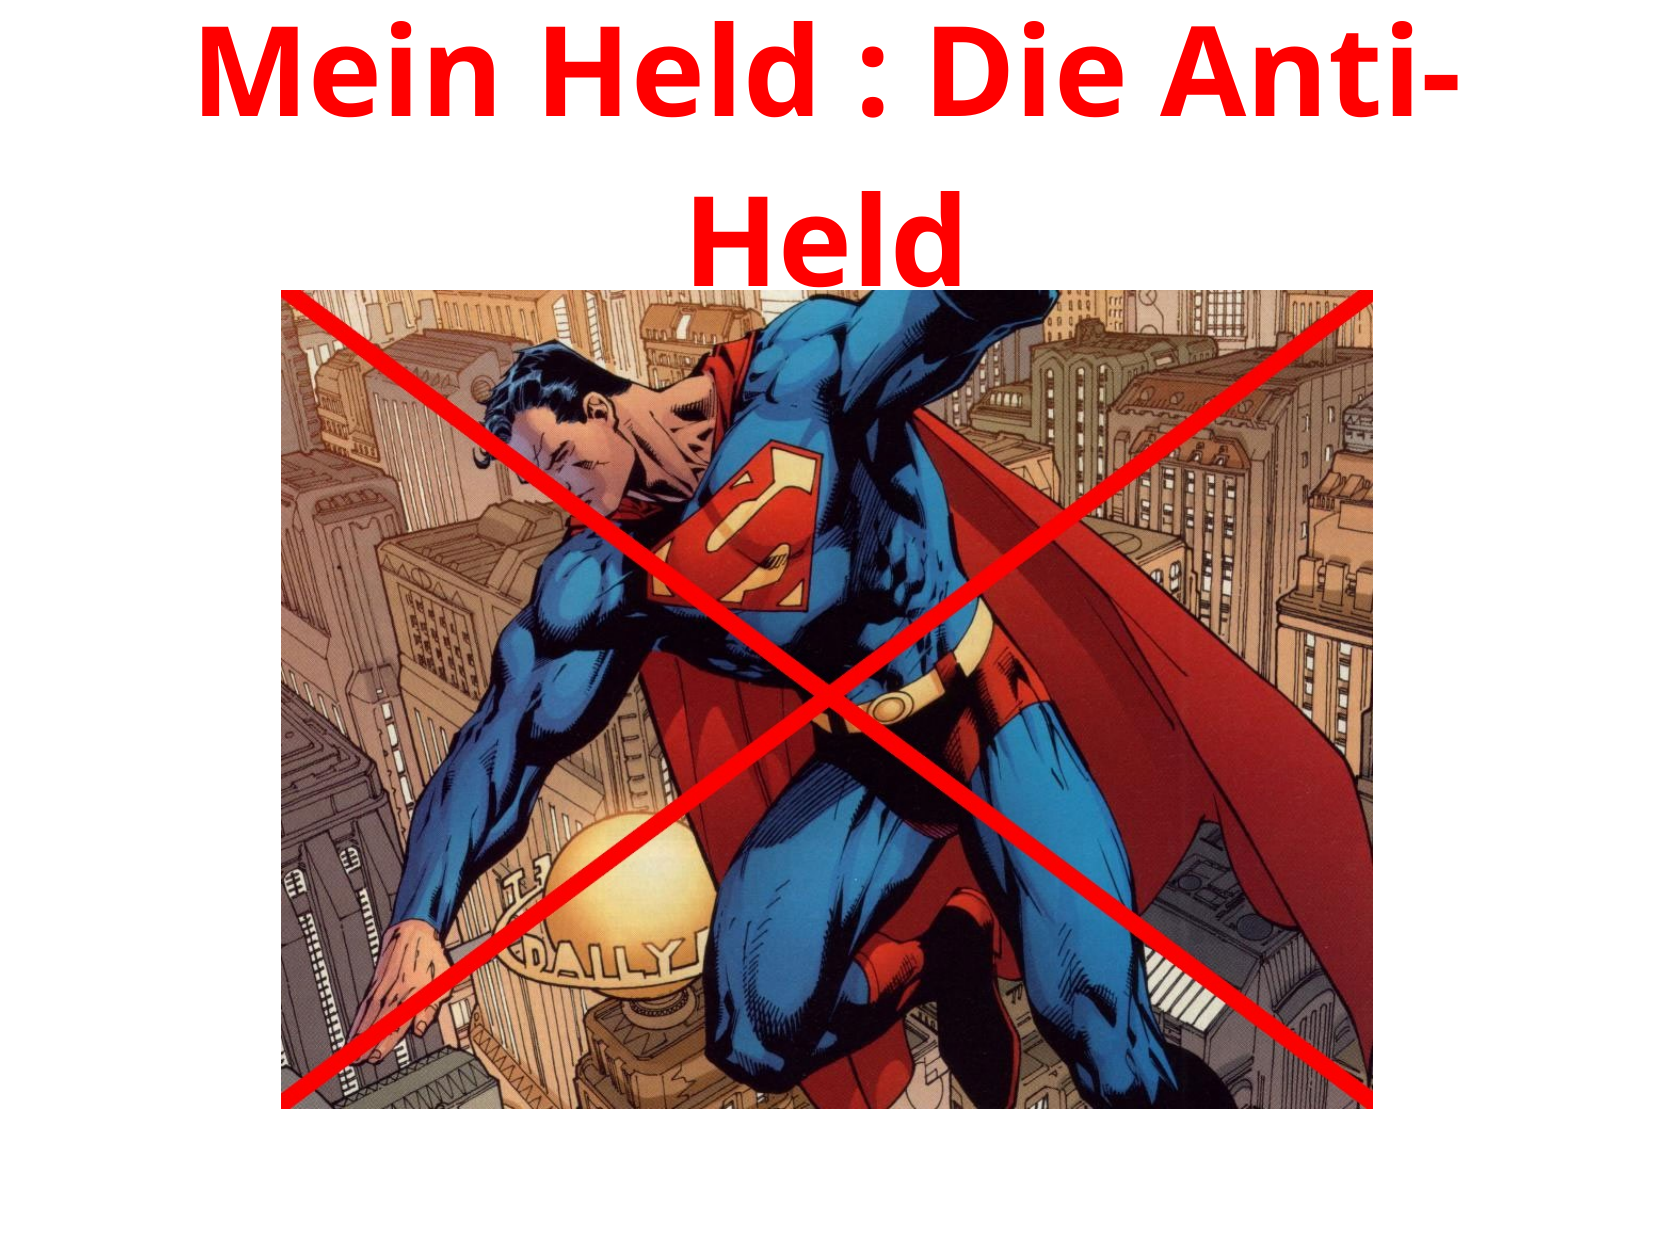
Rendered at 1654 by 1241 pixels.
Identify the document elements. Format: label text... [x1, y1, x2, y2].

title Mein Held : Die Anti-Held [82, 43, 1571, 263]
picture [281, 290, 1373, 1109]
